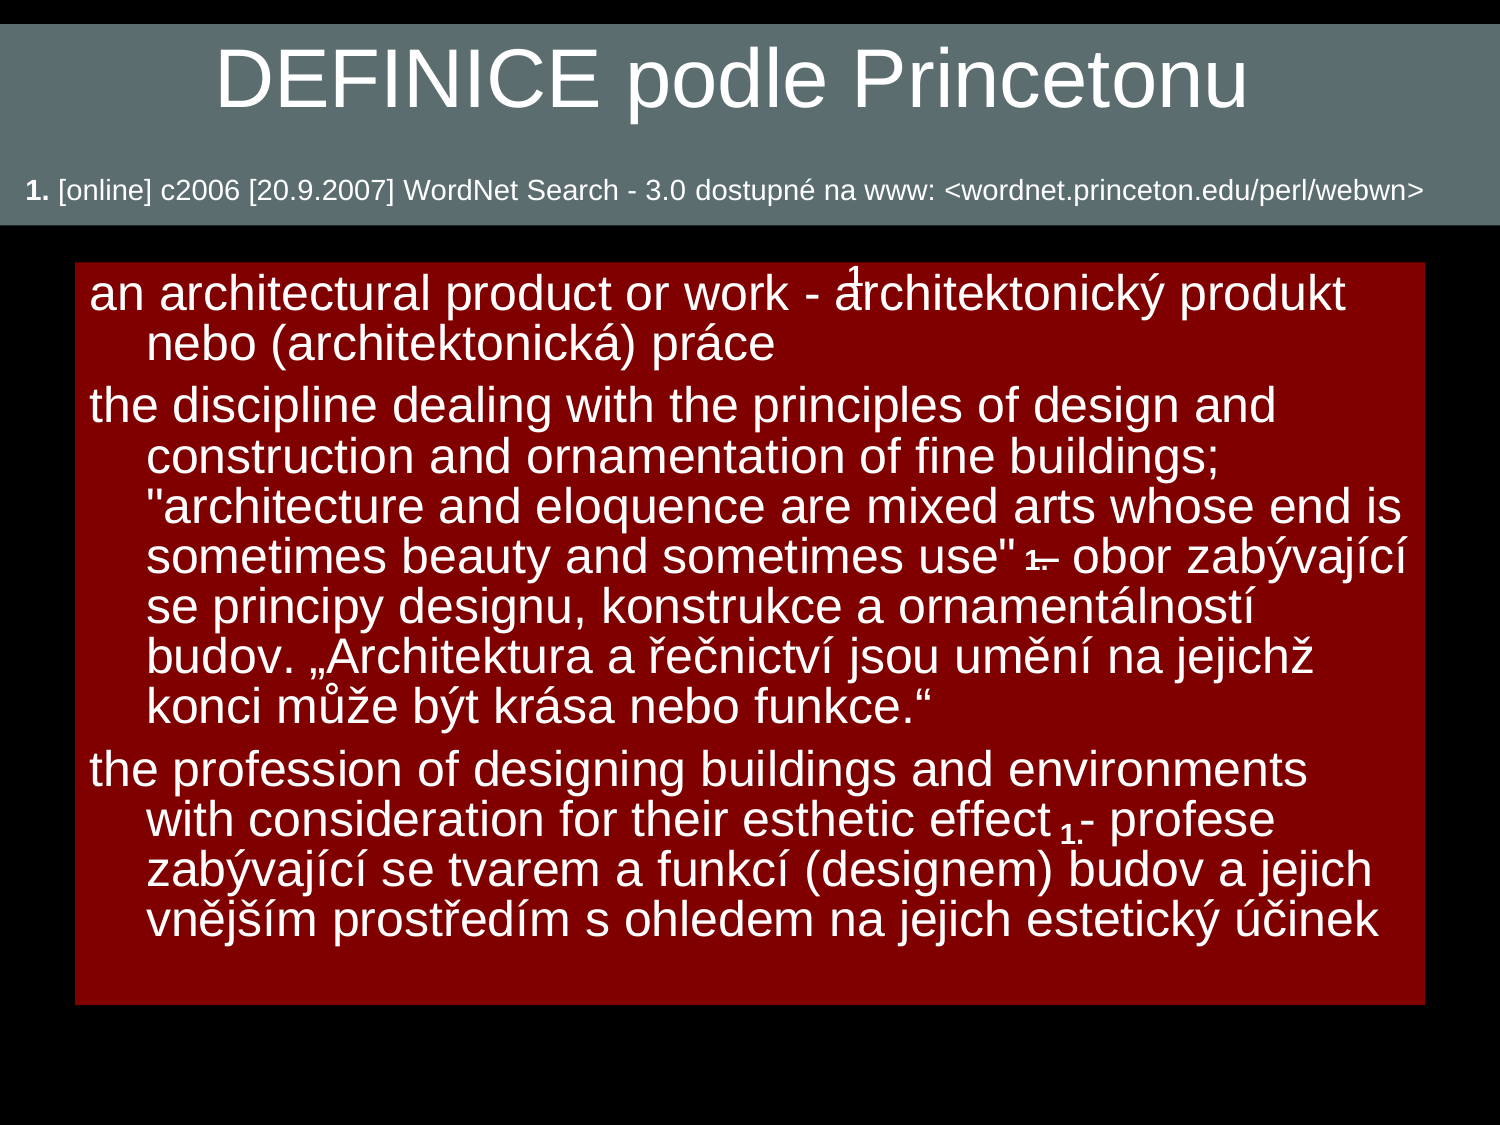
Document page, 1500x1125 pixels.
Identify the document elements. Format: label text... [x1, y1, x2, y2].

title DEFINICE podle Princetonu 1. [online] c2006 [20.9.2007] WordNet Search - 3.0 dostupné na www: <wordnet.princeton.edu/perl/webwn> [0, 24, 1500, 226]
list an architectural product or work - architektonický produkt nebo (architektonická) práce the discipline dealing with the principles of design and construction and ornamentation of fine buildings; "architecture and eloquence are mixed arts whose end is sometimes beauty and sometimes use" – obor zabývající se principy designu, konstrukce a ornamentálností budov. „Architektura a řečnictví jsou umění na jejichž konci může být krása nebo funkce.“ the profession of designing buildings and environments with consideration for their esthetic effect - profese zabývající se tvarem a funkcí (designem) budov a jejich vnějším prostředím s ohledem na jejich estetický účinek [75, 262, 1426, 1006]
text_box 1. [832, 252, 940, 301]
text_box 1. [1009, 536, 1117, 585]
text_box 1. [1045, 810, 1152, 859]
